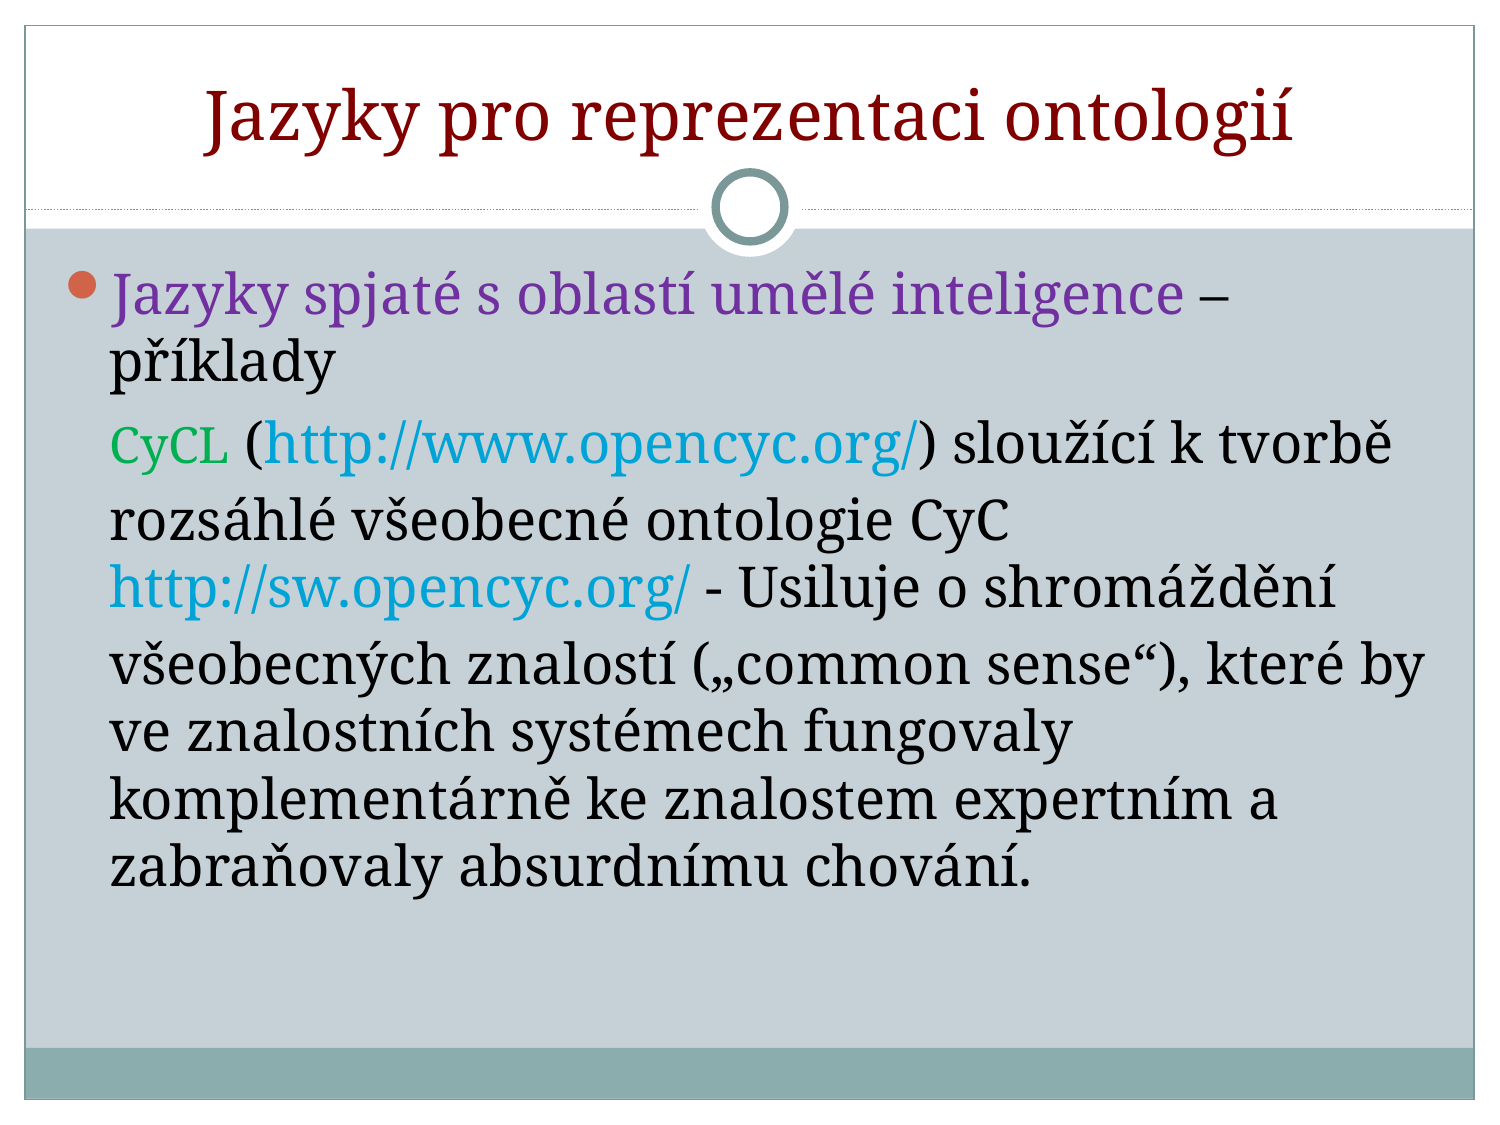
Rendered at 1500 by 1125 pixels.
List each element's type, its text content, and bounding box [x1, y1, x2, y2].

list Jazyky spjaté s oblastí umělé inteligence – příklady CyCL (http://www.opencyc.org/) sloužící k tvorbě rozsáhlé všeobecné ontologie CyC http://sw.opencyc.org/ - Usiluje o shromáždění všeobecných znalostí („common sense“), které by ve znalostních systémech fungovaly komplementárně ke znalostem expertním a zabraňovaly absurdnímu chování. [49, 250, 1445, 1001]
title Jazyky pro reprezentaci ontologií [49, 37, 1450, 162]
